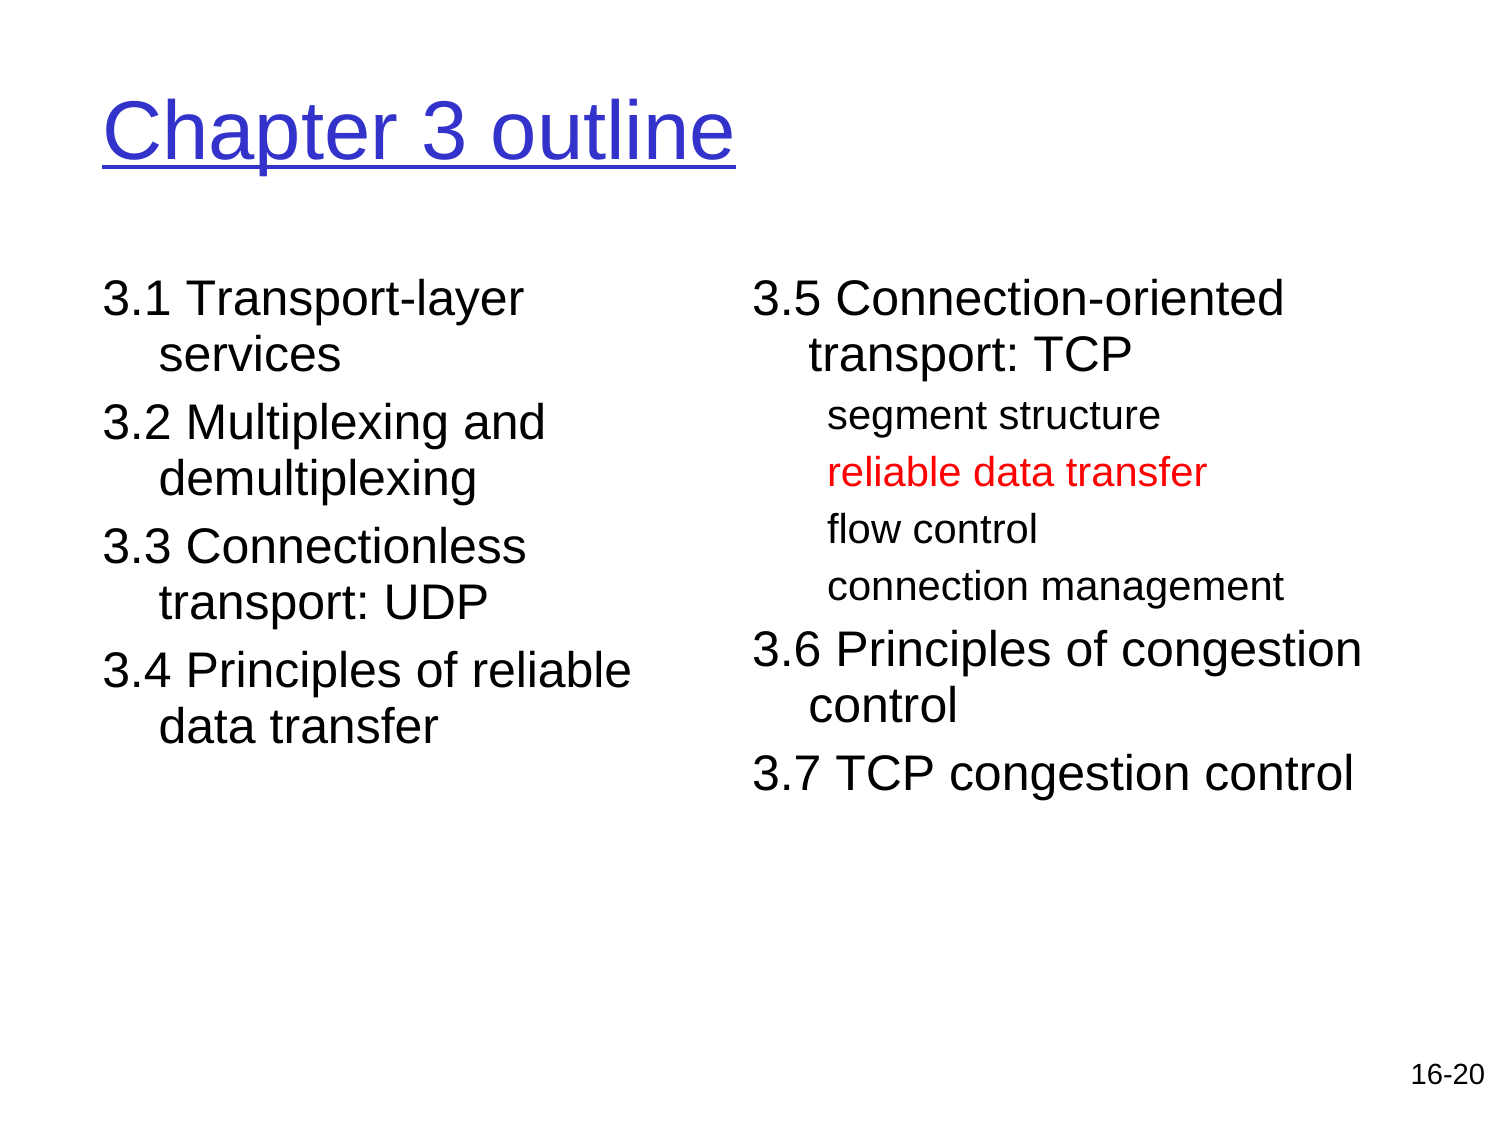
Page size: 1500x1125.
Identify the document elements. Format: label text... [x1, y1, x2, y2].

title Chapter 3 outline [87, 37, 1363, 225]
list 3.1 Transport-layer services 3.2 Multiplexing and demultiplexing 3.3 Connectionless transport: UDP 3.4 Principles of reliable data transfer [87, 262, 713, 1026]
list 3.5 Connection-oriented transport: TCP segment structure reliable data transfer flow control connection management 3.6 Principles of congestion control 3.7 TCP congestion control [737, 262, 1403, 1026]
